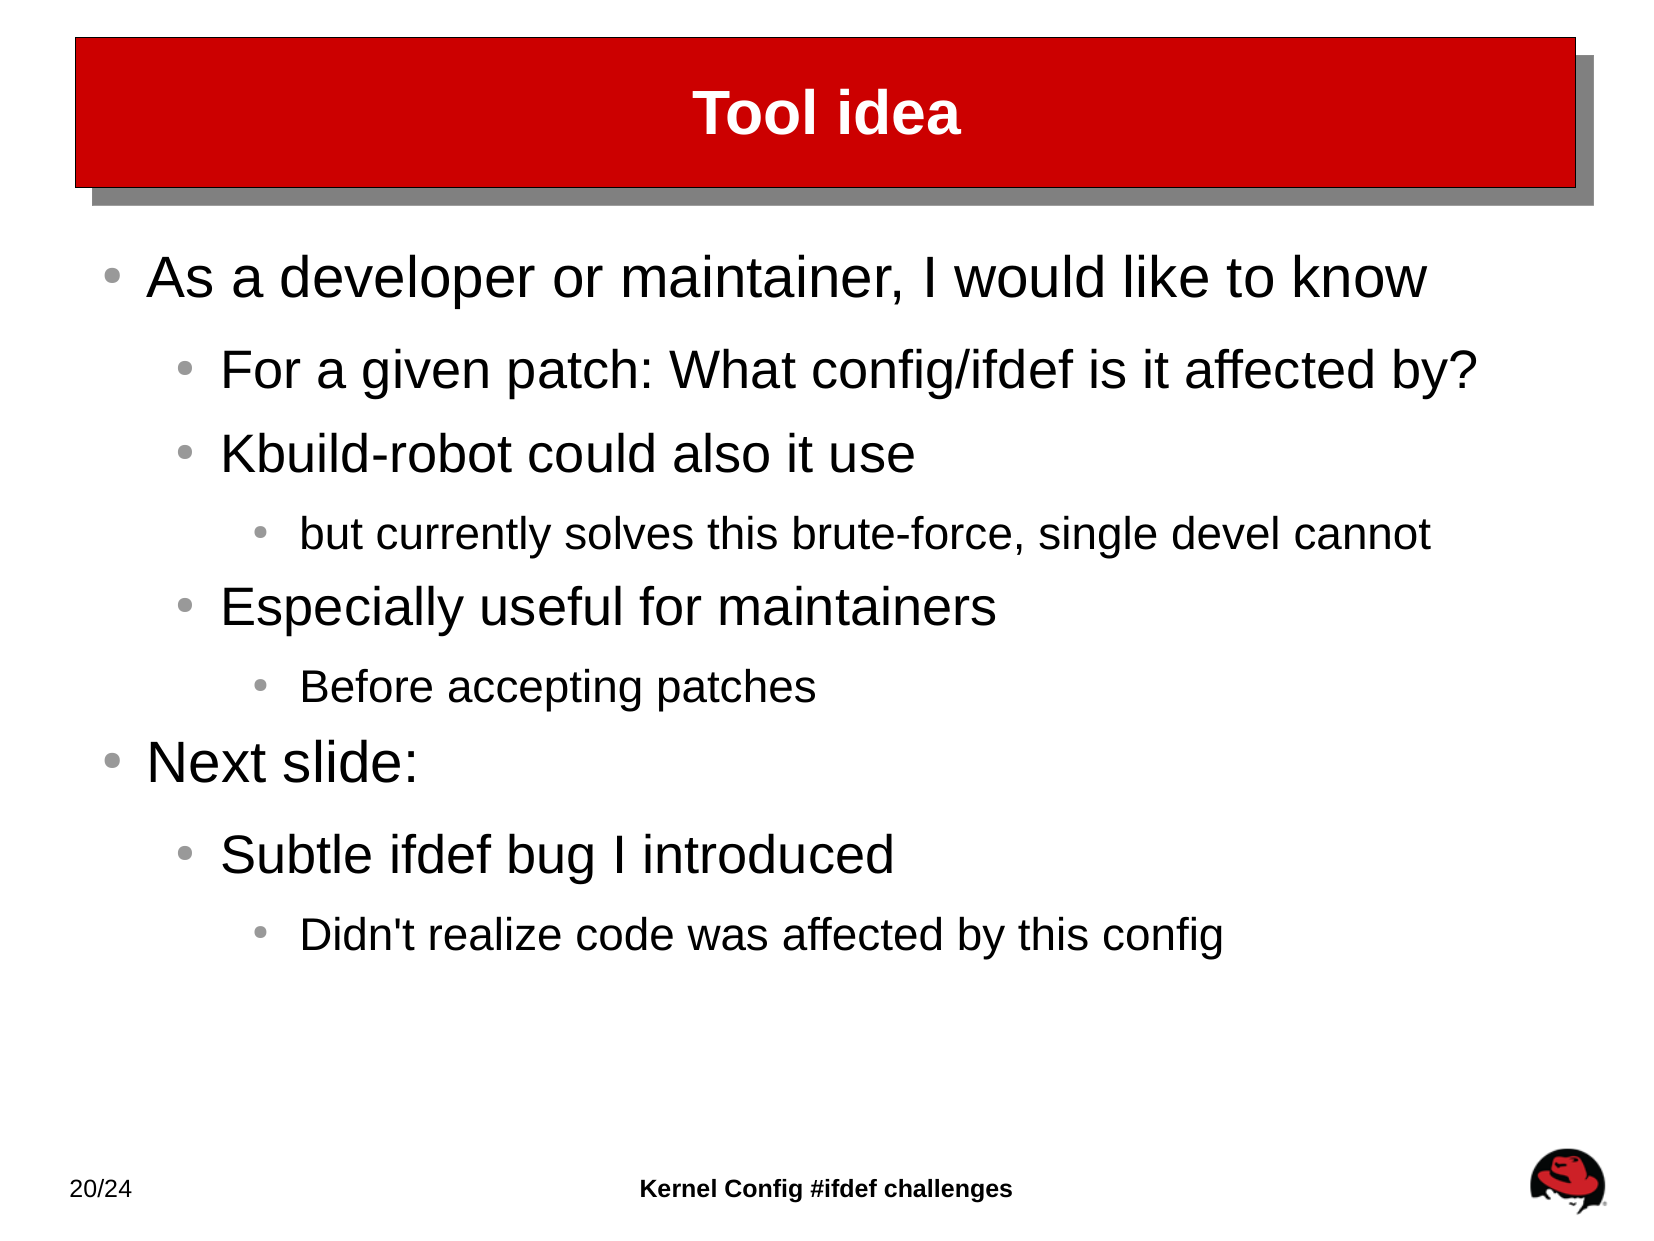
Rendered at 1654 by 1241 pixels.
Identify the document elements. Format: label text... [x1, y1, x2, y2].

list As a developer or maintainer, I would like to know For a given patch: What config/ifdef is it affected by? Kbuild-robot could also it use but currently solves this brute-force, single devel cannot Especially useful for maintainers Before accepting patches Next slide: Subtle ifdef bug I introduced Didn't realize code was affected by this config [86, 244, 1576, 1039]
picture [1529, 1146, 1613, 1224]
title Tool idea [82, 37, 1571, 188]
